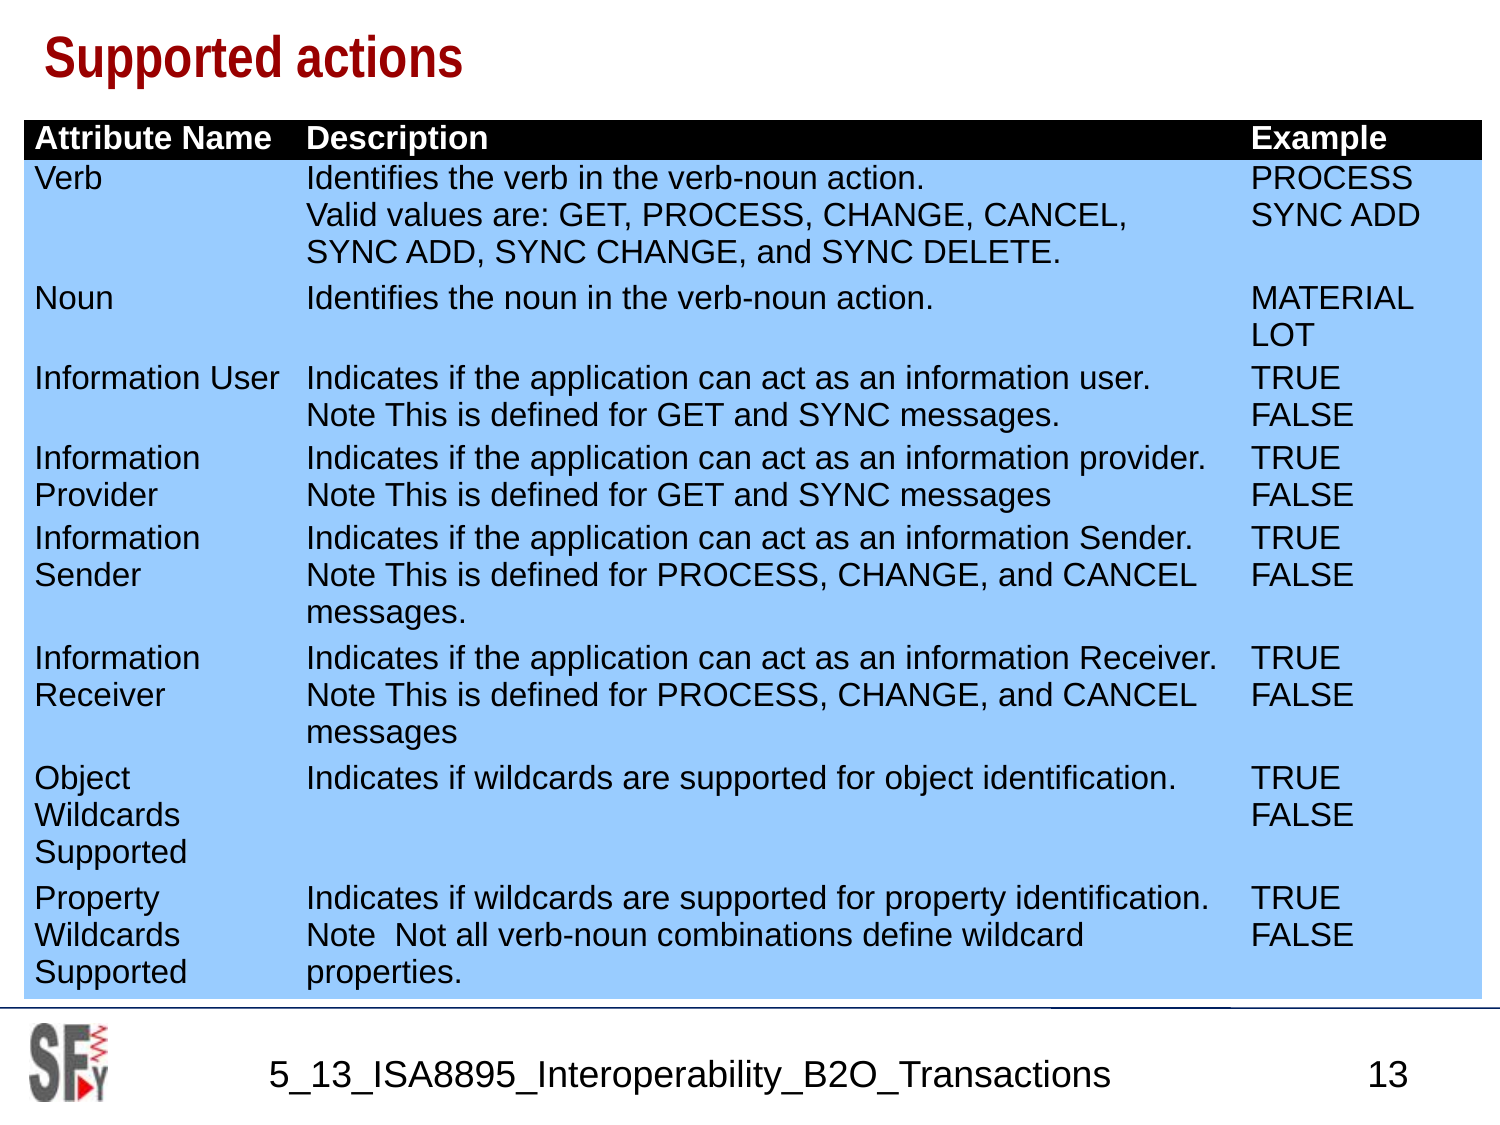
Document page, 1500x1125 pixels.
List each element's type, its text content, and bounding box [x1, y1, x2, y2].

table_cell TRUE FALSE [1240, 439, 1482, 519]
table_cell TRUE FALSE [1240, 639, 1482, 759]
table_cell Indicates if the application can act as an information Sender. Note This is defined for PROCESS, CHANGE, and CANCEL messages. [295, 519, 1240, 639]
table_cell Information Receiver [24, 639, 295, 759]
table_cell Indicates if the application can act as an information user. Note This is defined for GET and SYNC messages. [295, 359, 1240, 439]
table_cell MATERIAL LOT [1240, 279, 1482, 359]
table_cell Indicates if wildcards are supported for object identification. [295, 759, 1240, 879]
table_cell Information Sender [24, 519, 295, 639]
footer 5_13_ISA8895_Interoperability_B2O_Transactions [253, 1034, 1336, 1103]
table_cell Indicates if wildcards are supported for property identification. Note Not all verb-noun combinations define wildcard properties. [295, 879, 1240, 999]
table_cell Noun [24, 279, 295, 359]
table_header Description [295, 120, 1240, 160]
table_cell Information Provider [24, 439, 295, 519]
table_cell Property Wildcards Supported [24, 879, 295, 999]
table_cell Identifies the noun in the verb-noun action. [295, 279, 1240, 359]
table_header Example [1240, 120, 1482, 160]
table_cell TRUE FALSE [1240, 359, 1482, 439]
table_cell TRUE FALSE [1240, 759, 1482, 879]
table_cell PROCESS SYNC ADD [1240, 160, 1482, 279]
title Supported actions [29, 12, 1471, 120]
slide_number <numéro> [1352, 1034, 1490, 1103]
table_cell Object Wildcards Supported [24, 759, 295, 879]
table_cell TRUE FALSE [1240, 879, 1482, 999]
table_cell Verb [24, 160, 295, 279]
picture [29, 1023, 108, 1102]
table_cell Indicates if the application can act as an information Receiver. Note This is defined for PROCESS, CHANGE, and CANCEL messages [295, 639, 1240, 759]
table_cell Identifies the verb in the verb-noun action. Valid values are: GET, PROCESS, CHANGE, CANCEL, SYNC ADD, SYNC CHANGE, and SYNC DELETE. [295, 160, 1240, 279]
table_cell Information User [24, 359, 295, 439]
table_header Attribute Name [24, 120, 295, 160]
table_cell Indicates if the application can act as an information provider. Note This is defined for GET and SYNC messages [295, 439, 1240, 519]
table_cell TRUE FALSE [1240, 519, 1482, 639]
